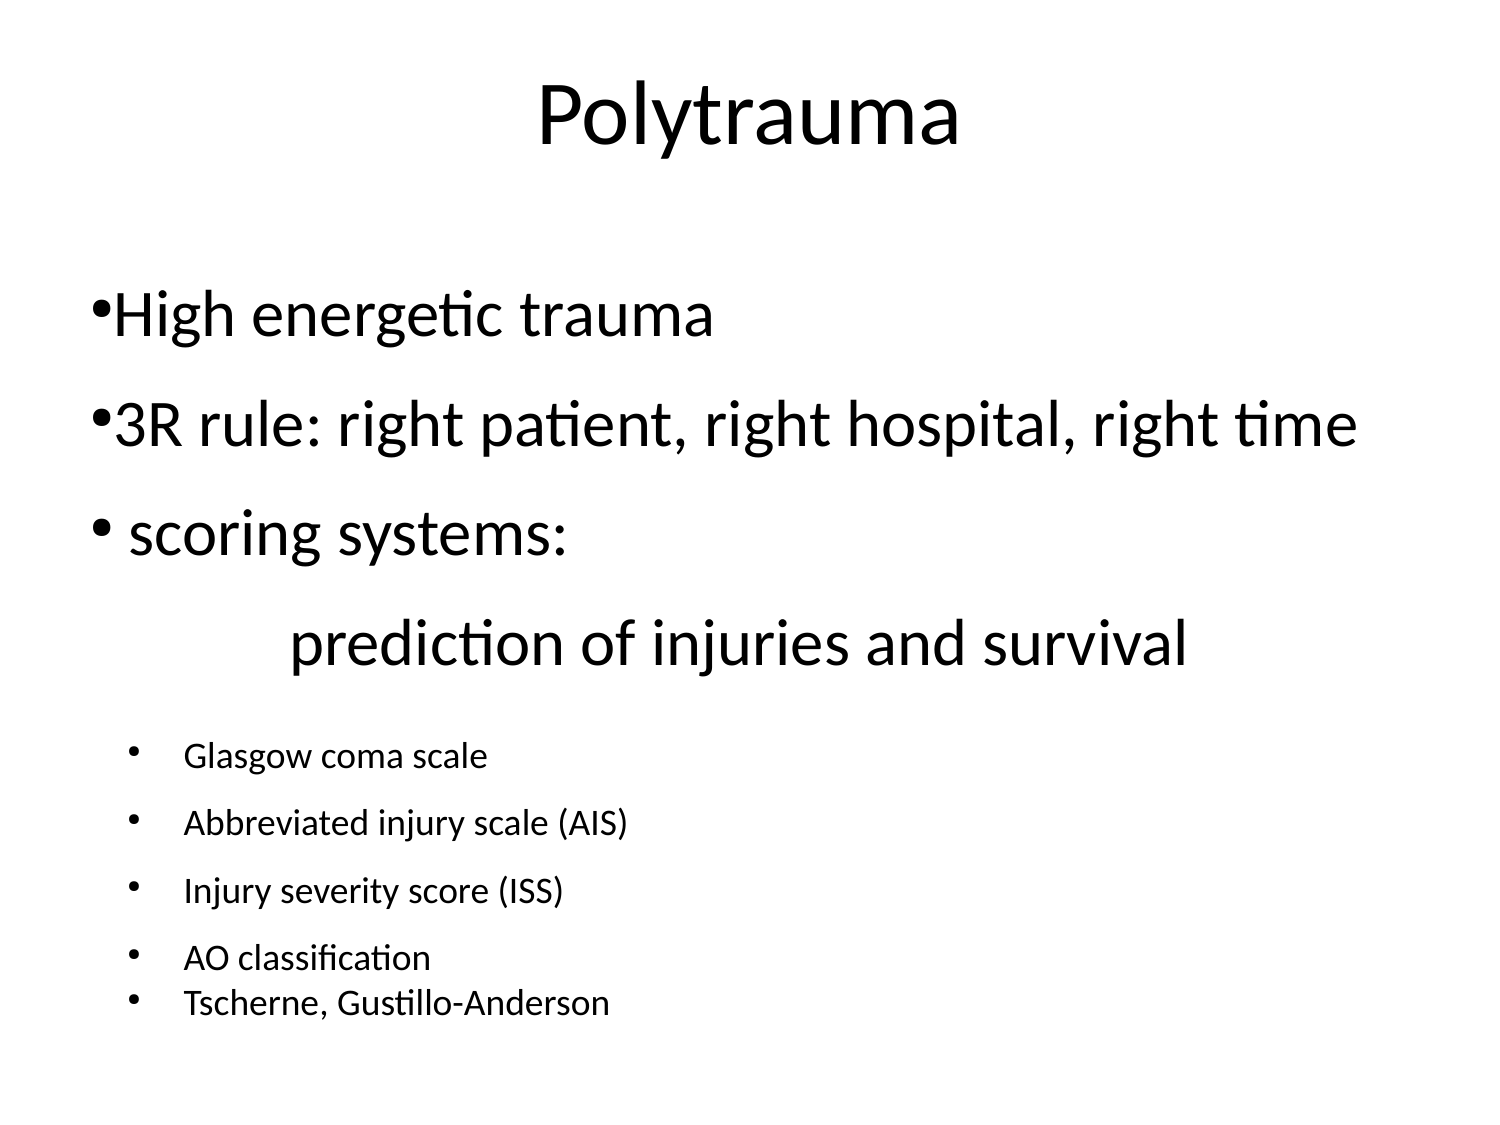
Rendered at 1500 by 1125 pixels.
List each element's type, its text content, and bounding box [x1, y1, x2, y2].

list High energetic trauma 3R rule: right patient, right hospital, right time scoring systems: prediction of injuries and survival Glasgow coma scale Abbreviated injury scale (AIS) Injury severity score (ISS) AO classification Tscherne, Gustillo-Anderson [75, 262, 1425, 1057]
title Polytrauma [75, 45, 1425, 233]
